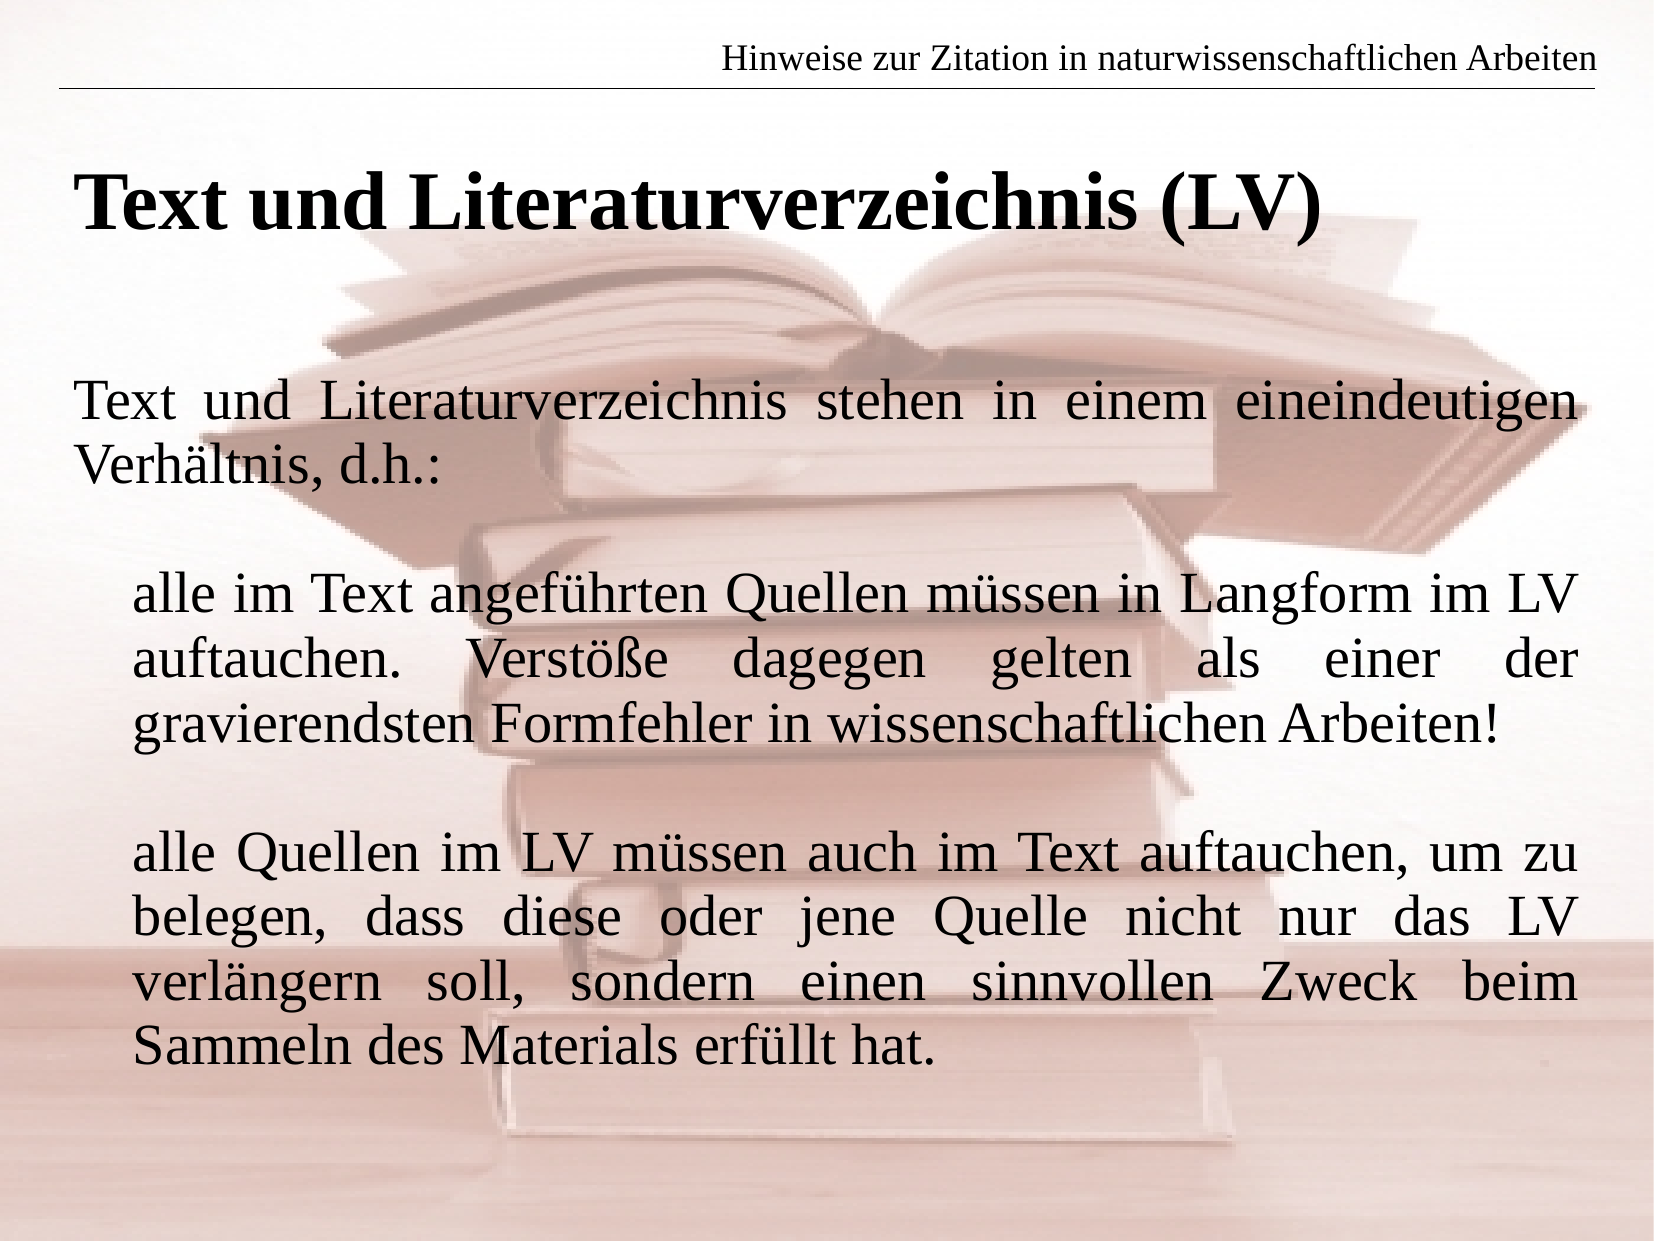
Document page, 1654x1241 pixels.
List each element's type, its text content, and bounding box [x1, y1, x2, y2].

text_box Hinweise zur Zitation in naturwissenschaftlichen Arbeiten [578, 29, 1613, 89]
text_box Text und Literaturverzeichnis (LV) Text und Literaturverzeichnis stehen in einem eineindeutigen Verhältnis, d.h.: alle im Text angeführten Quellen müssen in Langform im LV auftauchen. Verstöße dagegen gelten als einer der gravierendsten Formfehler in wissenschaftlichen Arbeiten! alle Quellen im LV müssen auch im Text auftauchen, um zu belegen, dass diese oder jene Quelle nicht nur das LV verlängern soll, sondern einen sinnvollen Zweck beim Sammeln des Materials erfüllt hat. [59, 147, 1595, 1150]
picture [0, 0, 1654, 1241]
